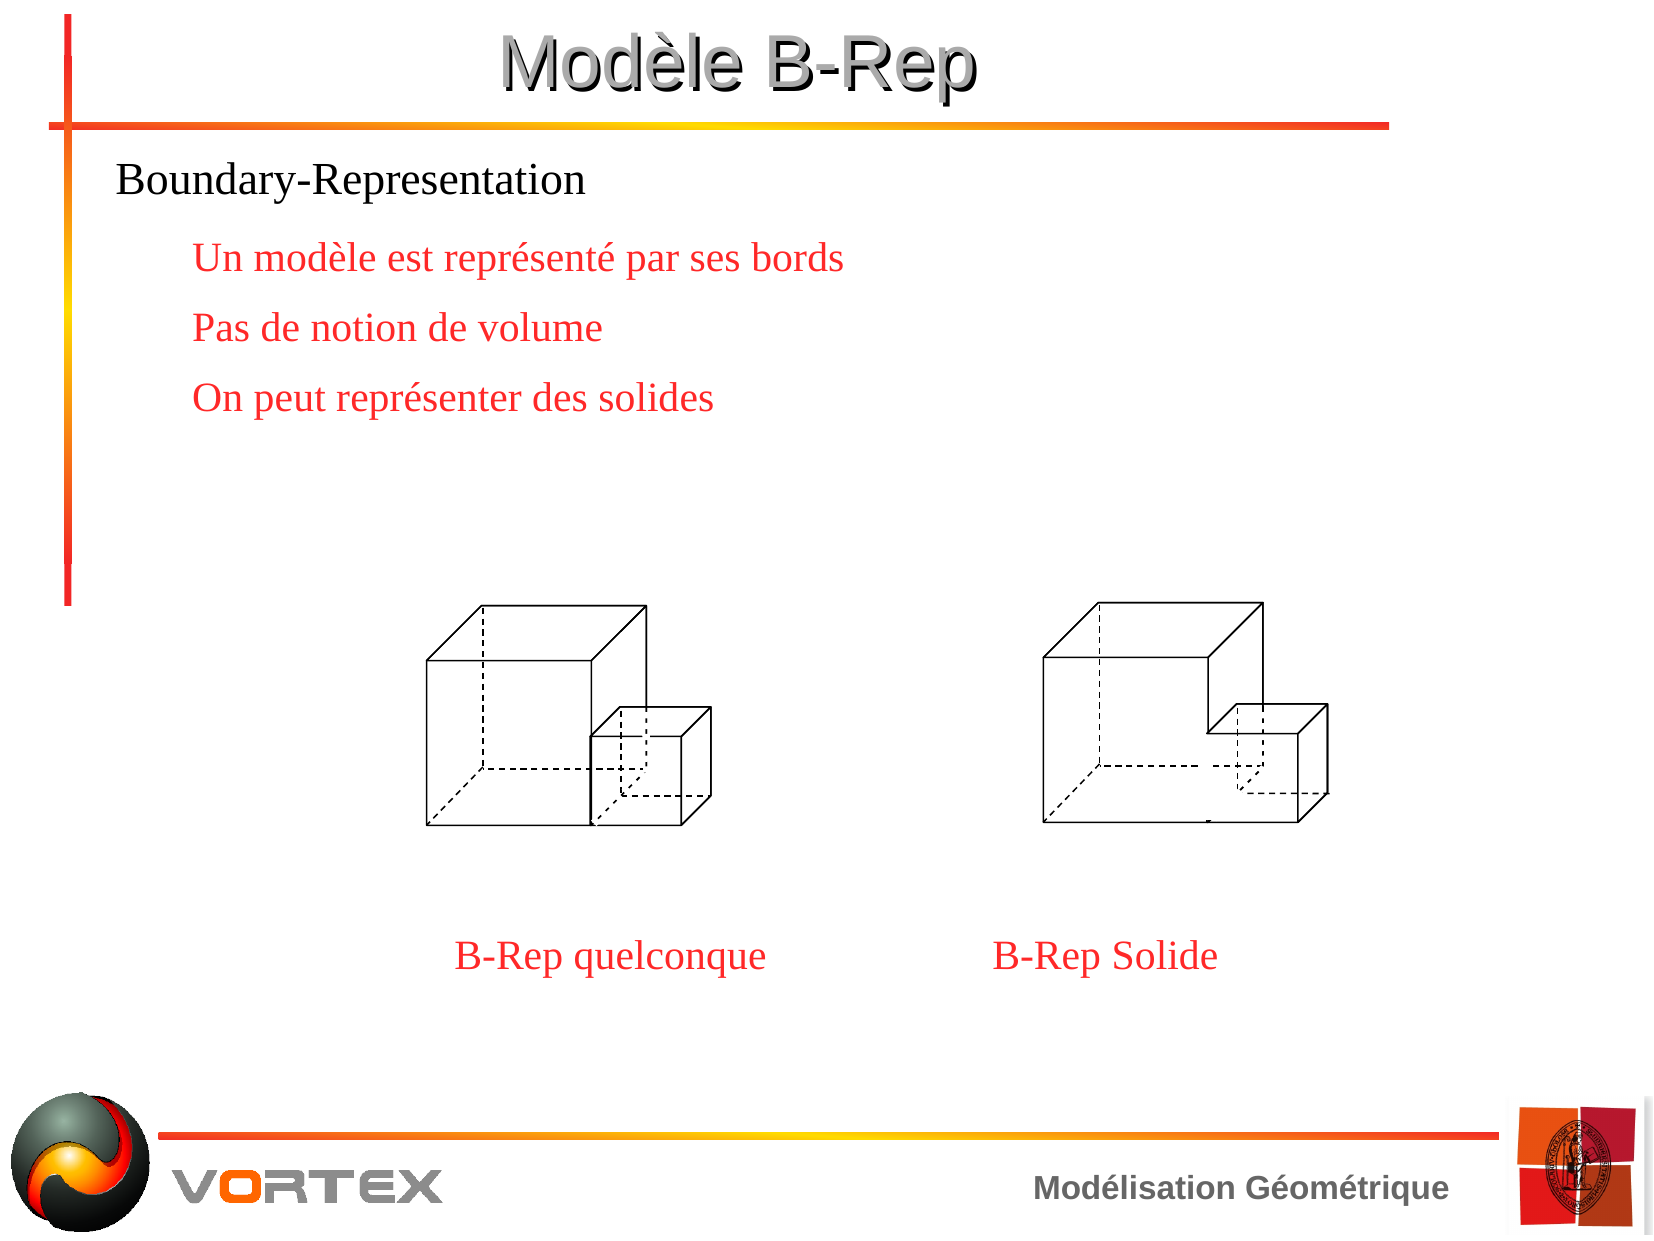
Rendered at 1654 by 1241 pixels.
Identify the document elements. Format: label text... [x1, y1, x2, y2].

text_box [1200, 735, 1242, 820]
list Boundary-Representation Un modèle est représenté par ses bords Pas de notion de volume On peut représenter des solides B-Rep quelconque B-Rep Solide [97, 153, 1571, 1109]
title Modèle B-Rep [82, 4, 1392, 120]
picture [1505, 1096, 1653, 1235]
picture [11, 1092, 443, 1232]
